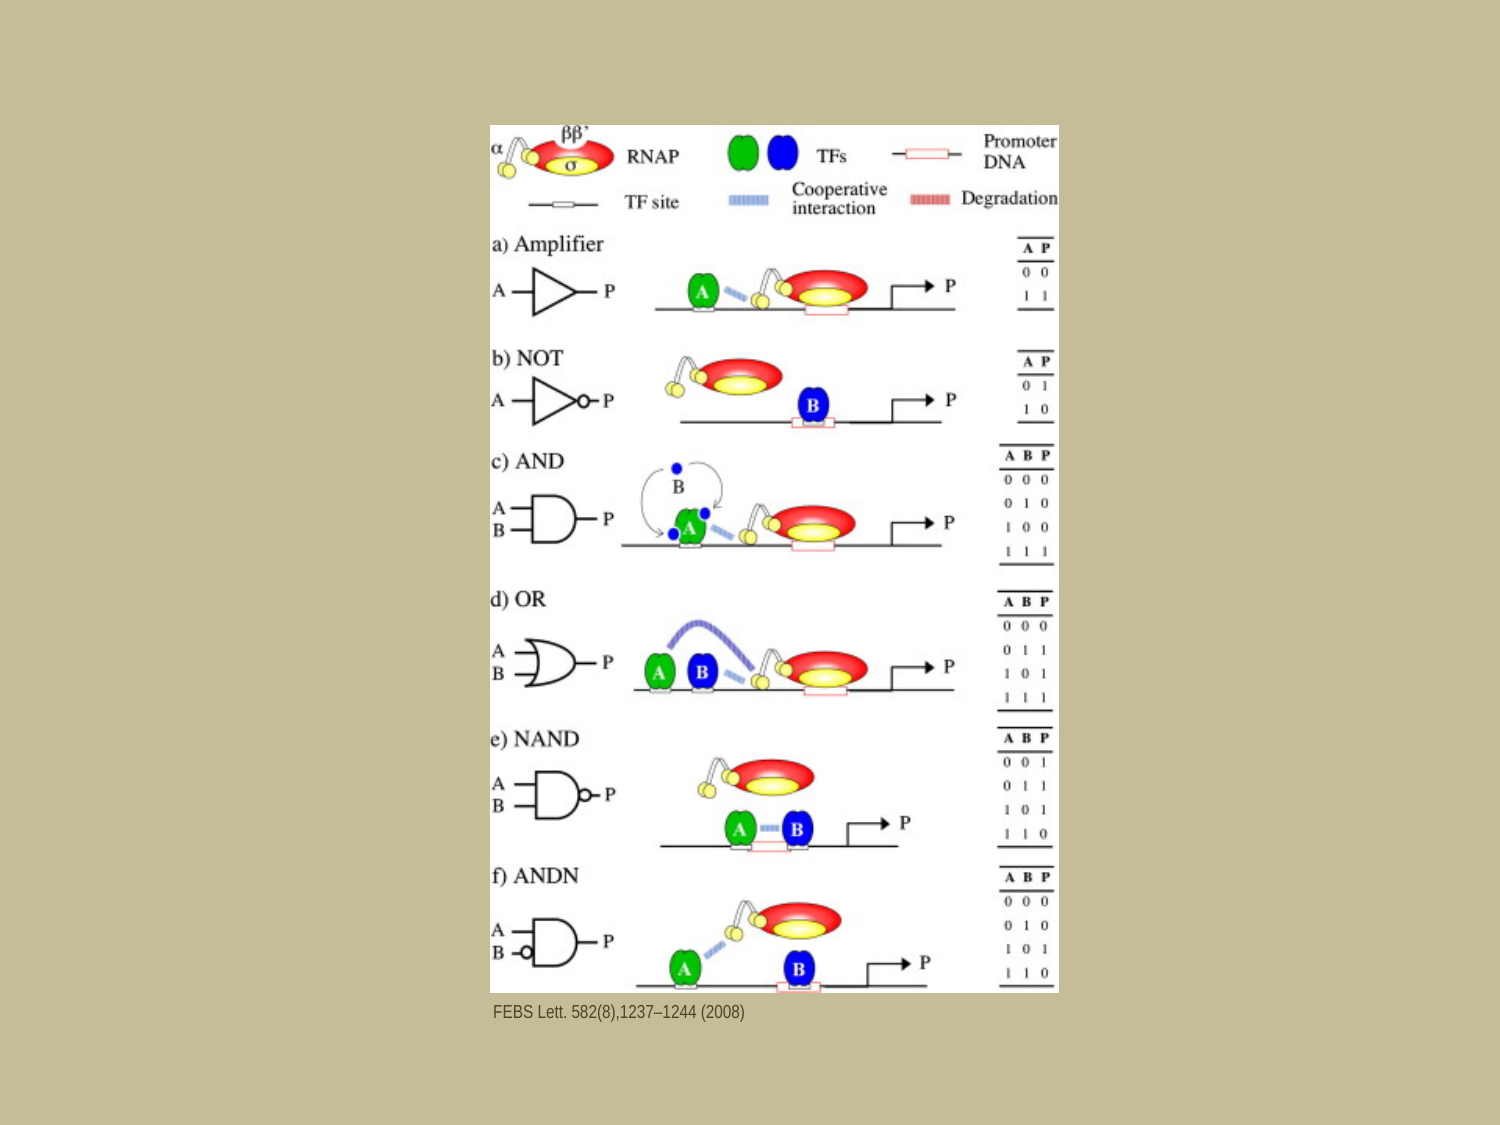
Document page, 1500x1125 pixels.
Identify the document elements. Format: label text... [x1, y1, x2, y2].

text_box FEBS Lett. 582(8),1237–1244 (2008) [478, 992, 1059, 1030]
picture [490, 125, 1059, 992]
